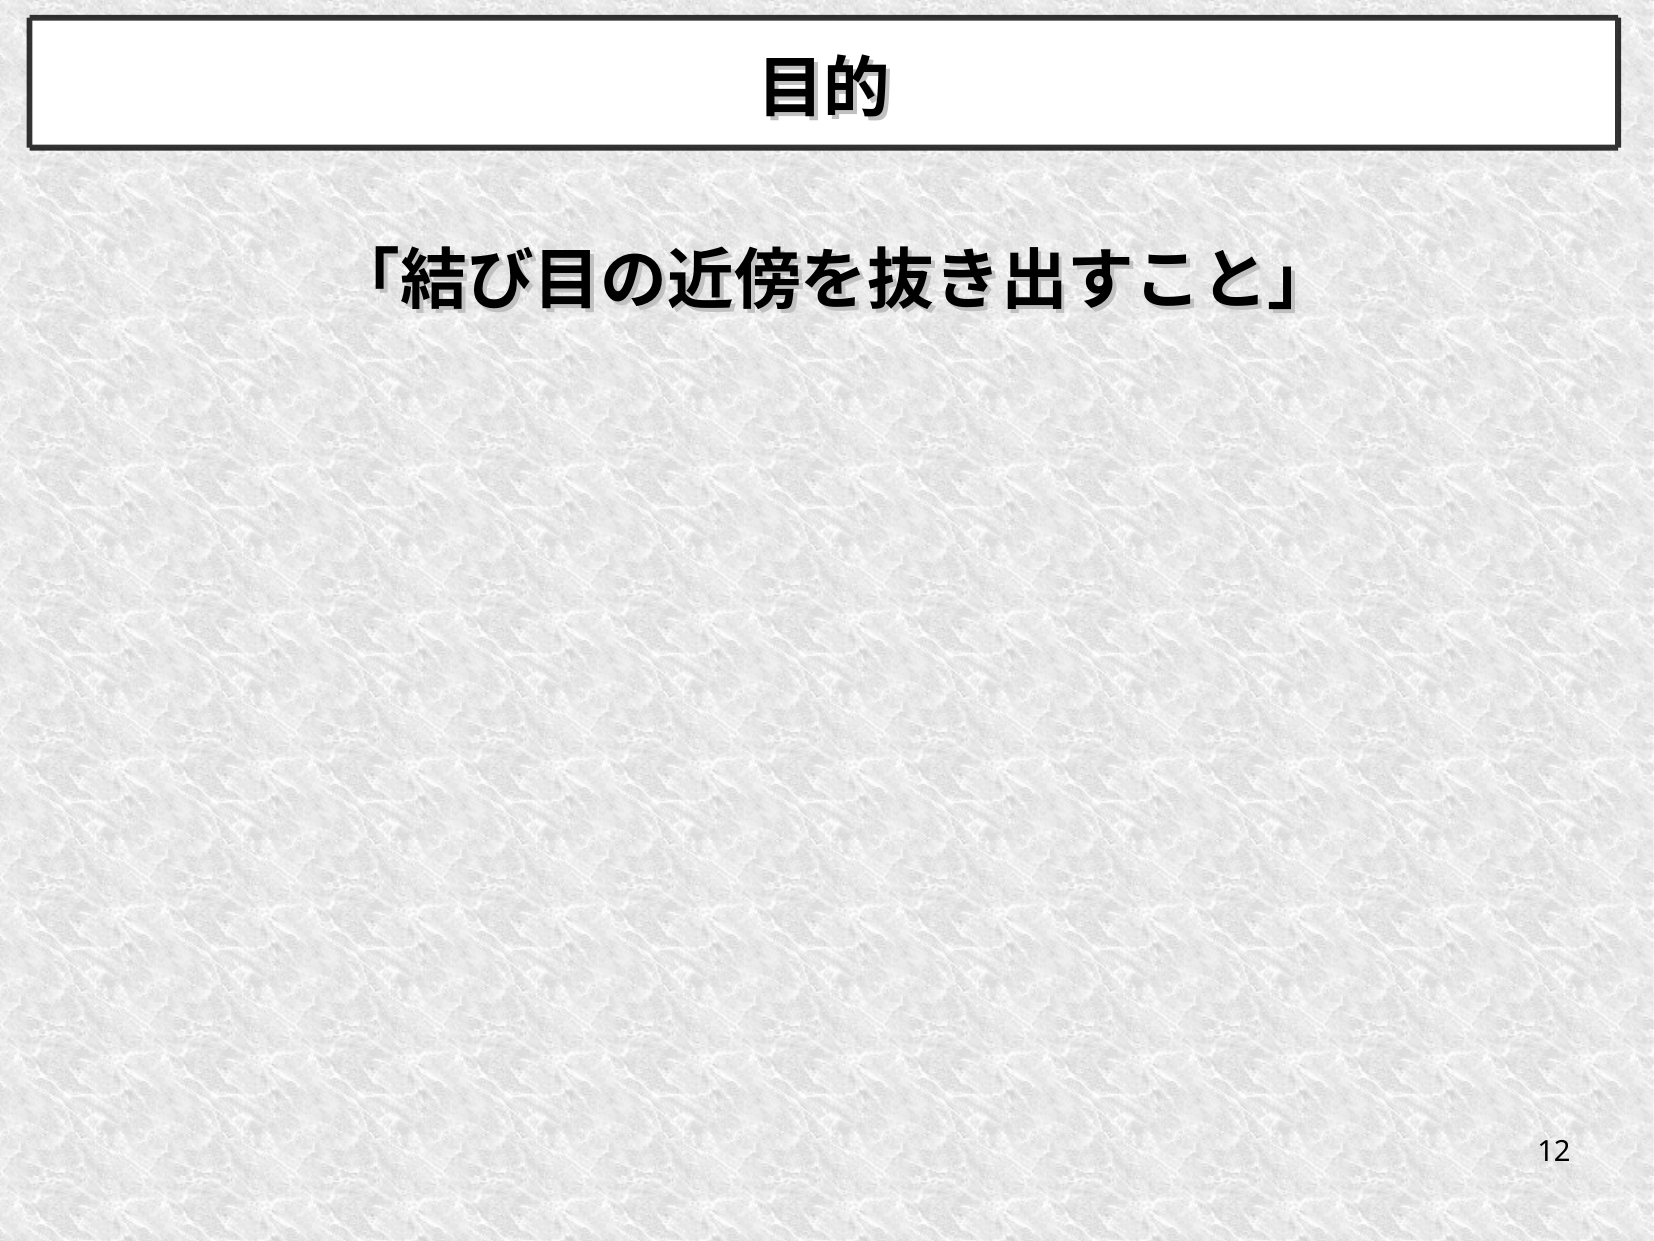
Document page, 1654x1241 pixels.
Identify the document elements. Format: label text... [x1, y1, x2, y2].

text_box 目的 [29, 17, 1619, 148]
text_box 「結び目の近傍を抜き出すこと」 [318, 218, 1335, 307]
picture [0, 0, 1654, 1241]
